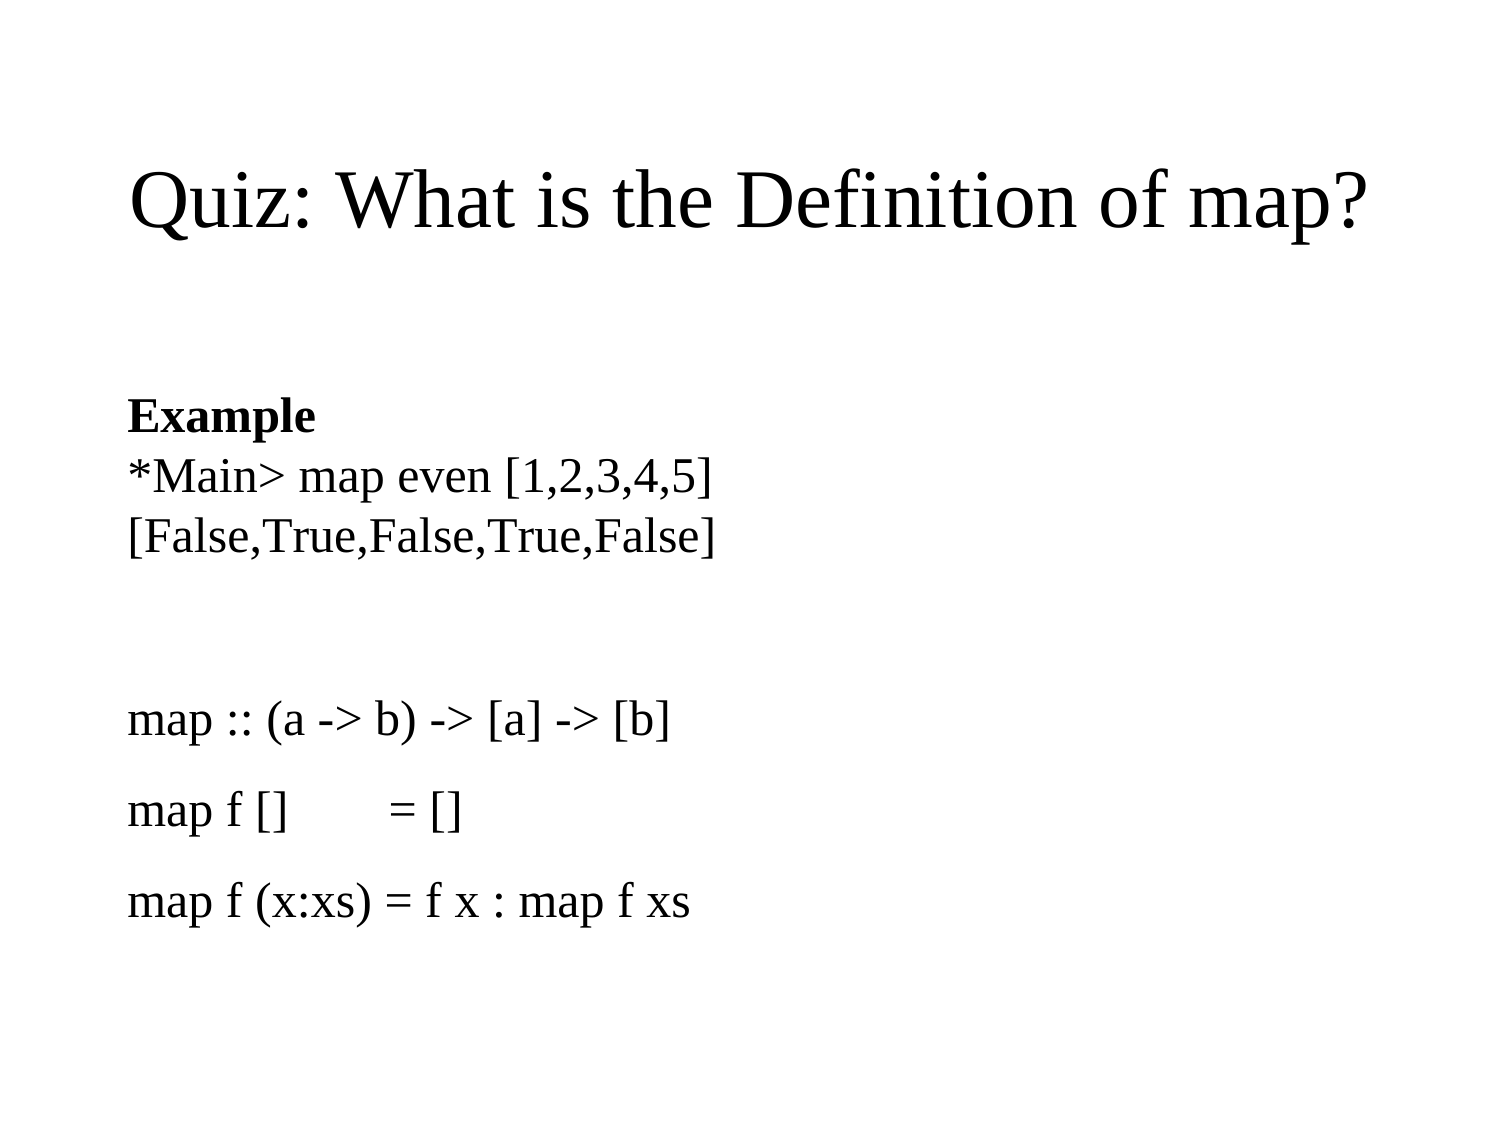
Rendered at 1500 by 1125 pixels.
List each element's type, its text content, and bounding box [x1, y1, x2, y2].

text_box Example *Main> map even [1,2,3,4,5] [False,True,False,True,False] map :: (a -> b) -> [a] -> [b] map f [] = [] map f (x:xs) = f x : map f xs [112, 374, 1376, 936]
title Quiz: What is the Definition of map? [112, 99, 1388, 288]
